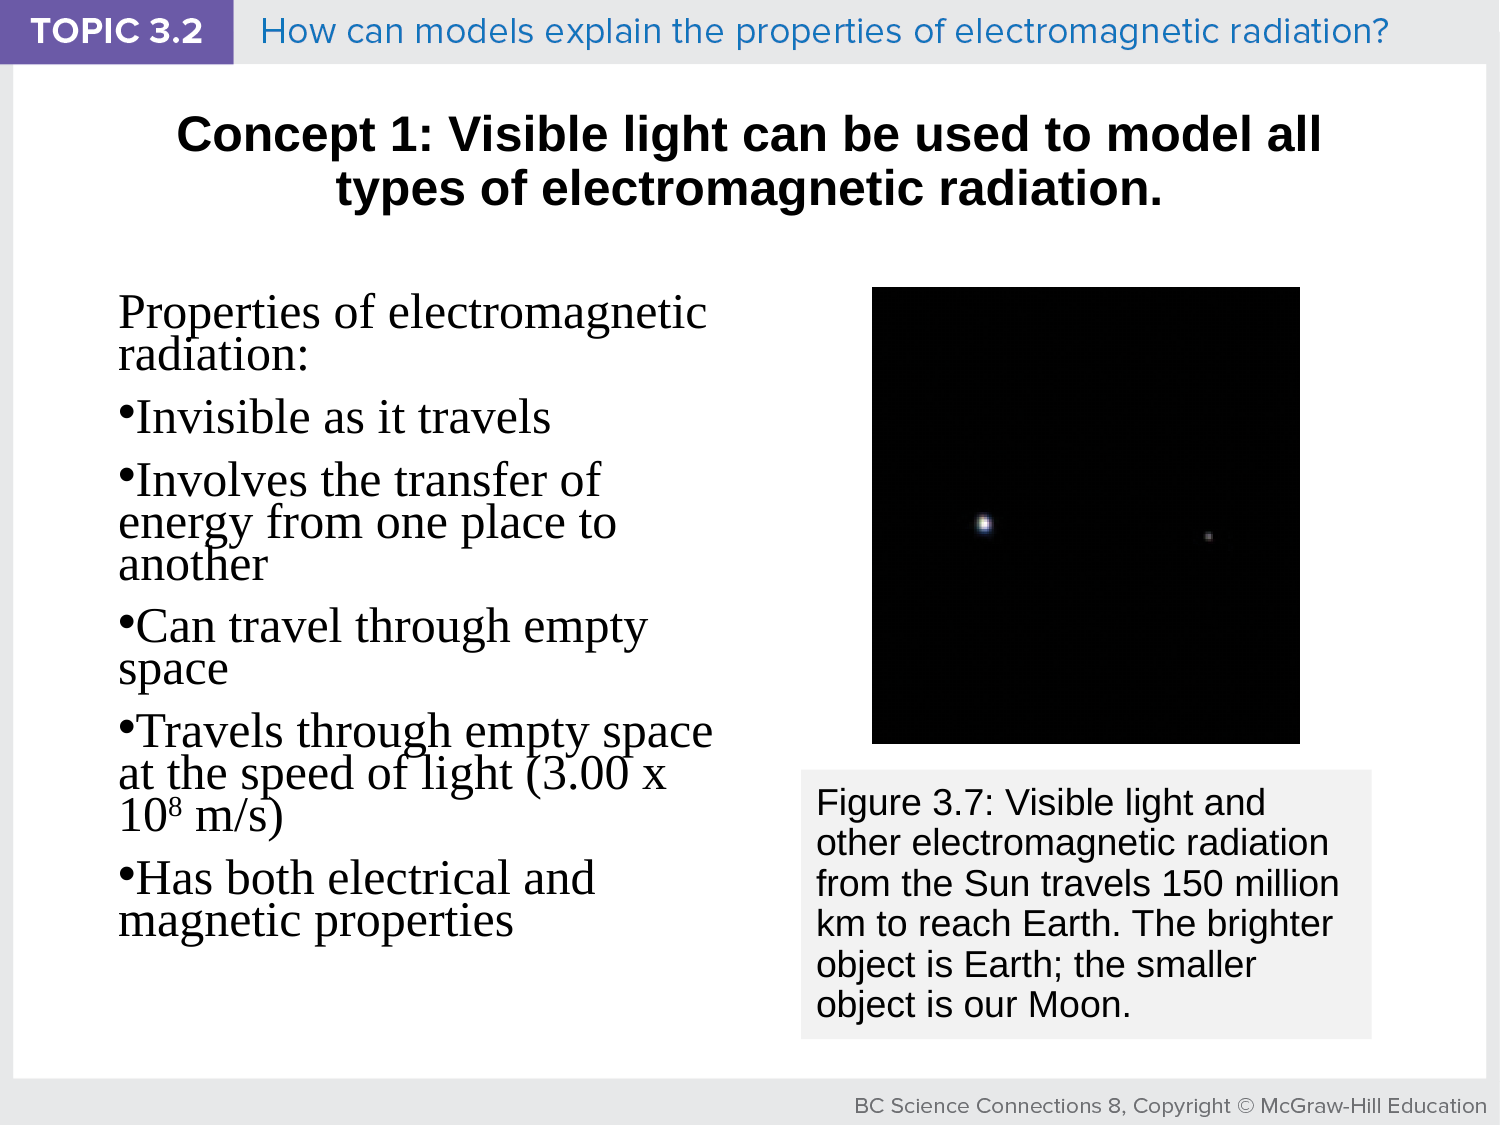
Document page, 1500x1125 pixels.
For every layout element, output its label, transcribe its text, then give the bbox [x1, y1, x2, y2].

list Properties of electromagnetic radiation: Invisible as it travels Involves the transfer of energy from one place to another Can travel through empty space Travels through empty space at the speed of light (3.00 x 108 m/s) Has both electrical and magnetic properties [103, 287, 738, 1014]
title Concept 1: Visible light can be used to model all types of electromagnetic radiation. [103, 76, 1397, 249]
list Figure 3.7: Visible light and other electromagnetic radiation from the Sun travels 150 million km to reach Earth. The brighter object is Earth; the smaller object is our Moon. [801, 769, 1372, 1040]
picture [0, 0, 1500, 1082]
